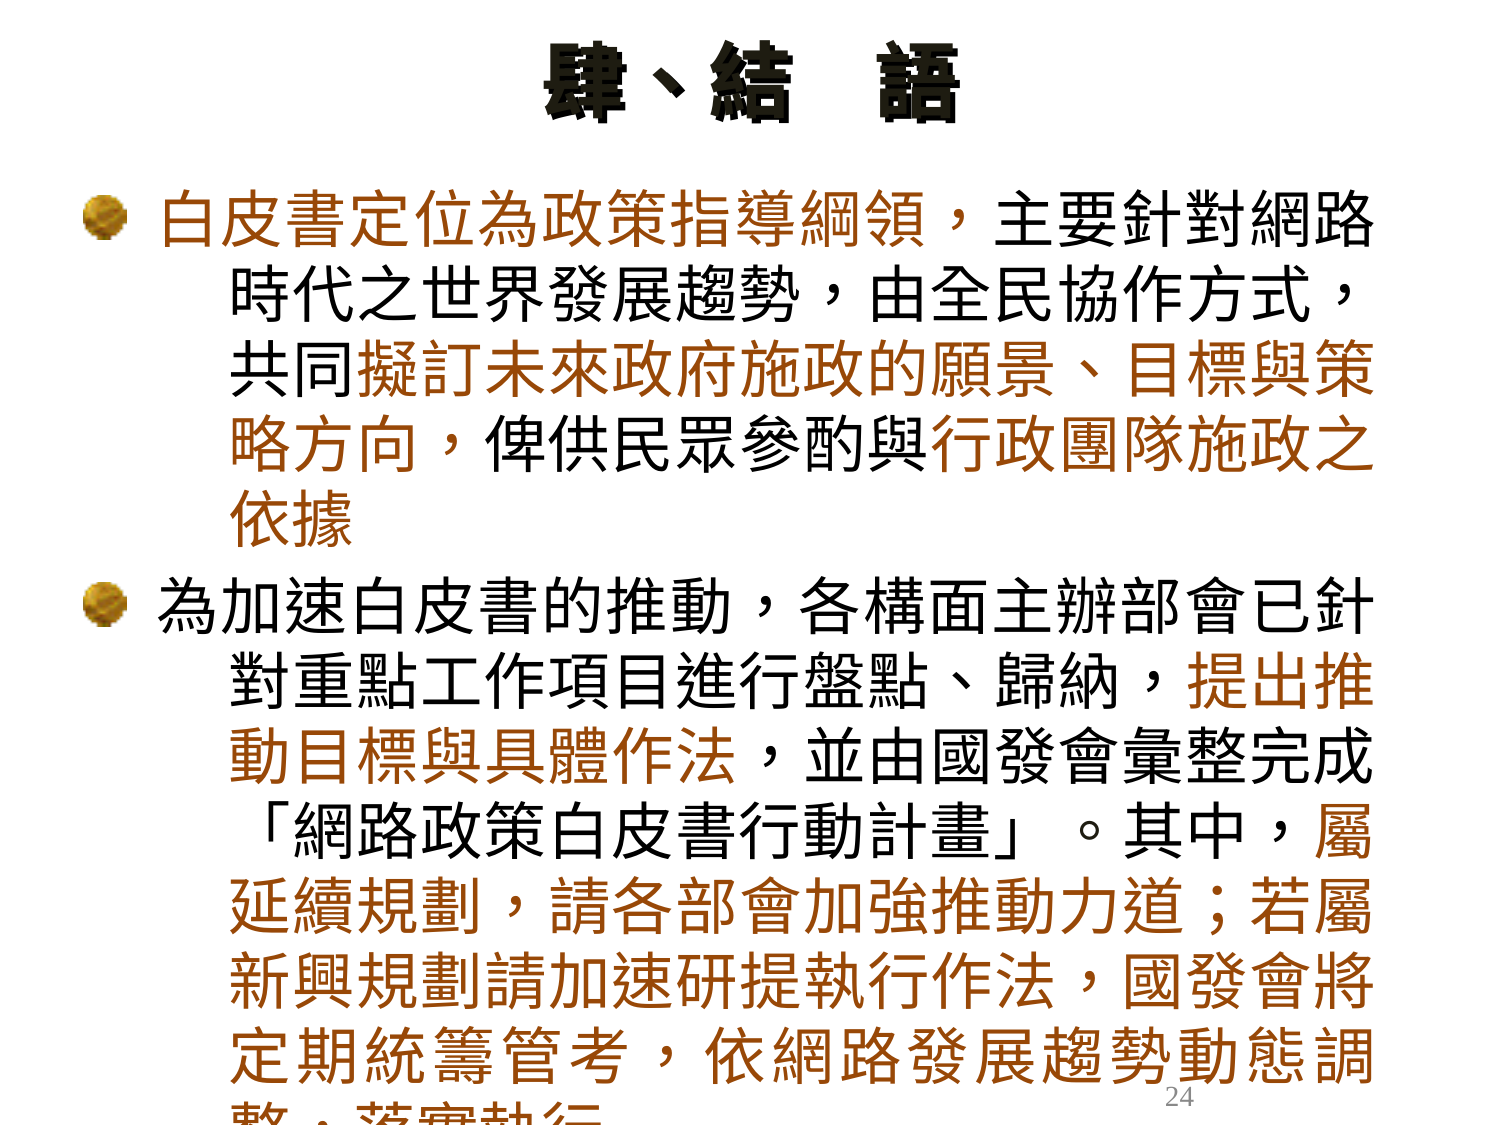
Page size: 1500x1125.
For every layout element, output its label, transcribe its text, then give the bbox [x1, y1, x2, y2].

text_box 白皮書定位為政策指導綱領，主要針對網路時代之世界發展趨勢，由全民協作方式，共同擬訂未來政府施政的願景、目標與策略方向，俾供民眾參酌與行政團隊施政之依據 為加速白皮書的推動，各構面主辦部會已針對重點工作項目進行盤點、歸納，提出推動目標與具體作法，並由國發會彙整完成「網路政策白皮書行動計畫」。其中，屬延續規劃，請各部會加強推動力道；若屬新興規劃請加速研提執行作法，國發會將定期統籌管考，依網路發展趨勢動態調整，落實執行 [68, 172, 1391, 1047]
text_box 肆、結 語 [0, 19, 1500, 138]
text_box 24 [1351, 1065, 1360, 1070]
text_box 24 [1149, 1069, 1158, 1080]
text_box 24 [1149, 1065, 1500, 1125]
text_box 24 [1198, 1065, 1215, 1076]
text_box 24 [1322, 1066, 1331, 1076]
